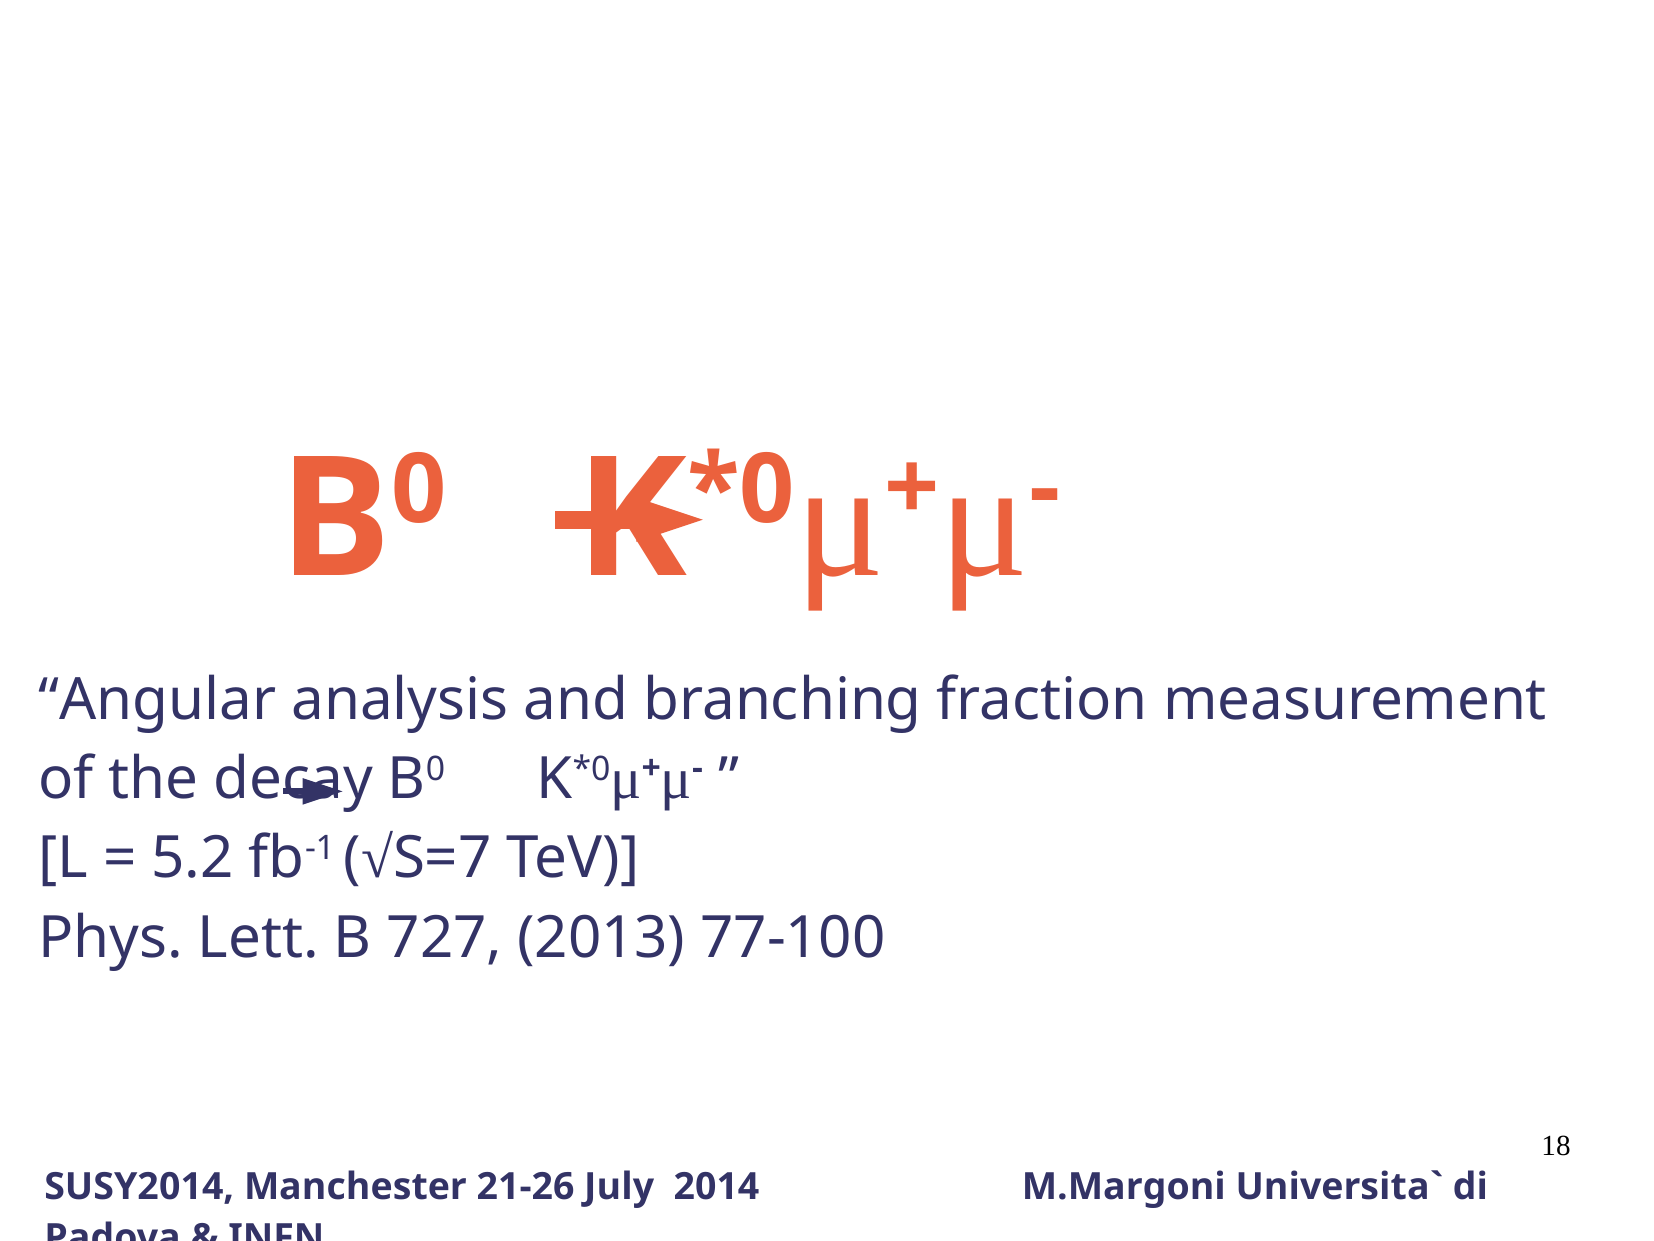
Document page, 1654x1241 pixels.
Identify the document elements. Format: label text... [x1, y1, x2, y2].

text_box B0 K*0μ+μ- [147, 389, 1625, 649]
text_box SUSY2014, Manchester 21-26 July 2014 M.Margoni Universita` di Padova & INFN [29, 1151, 1625, 1225]
text_box “Angular analysis and branching fraction measurement of the decay B0 K*0μ+μ- ” [L = 5.2 fb-1 (√S=7 TeV)] Phys. Lett. B 727, (2013) 77-100 [23, 649, 1630, 1118]
